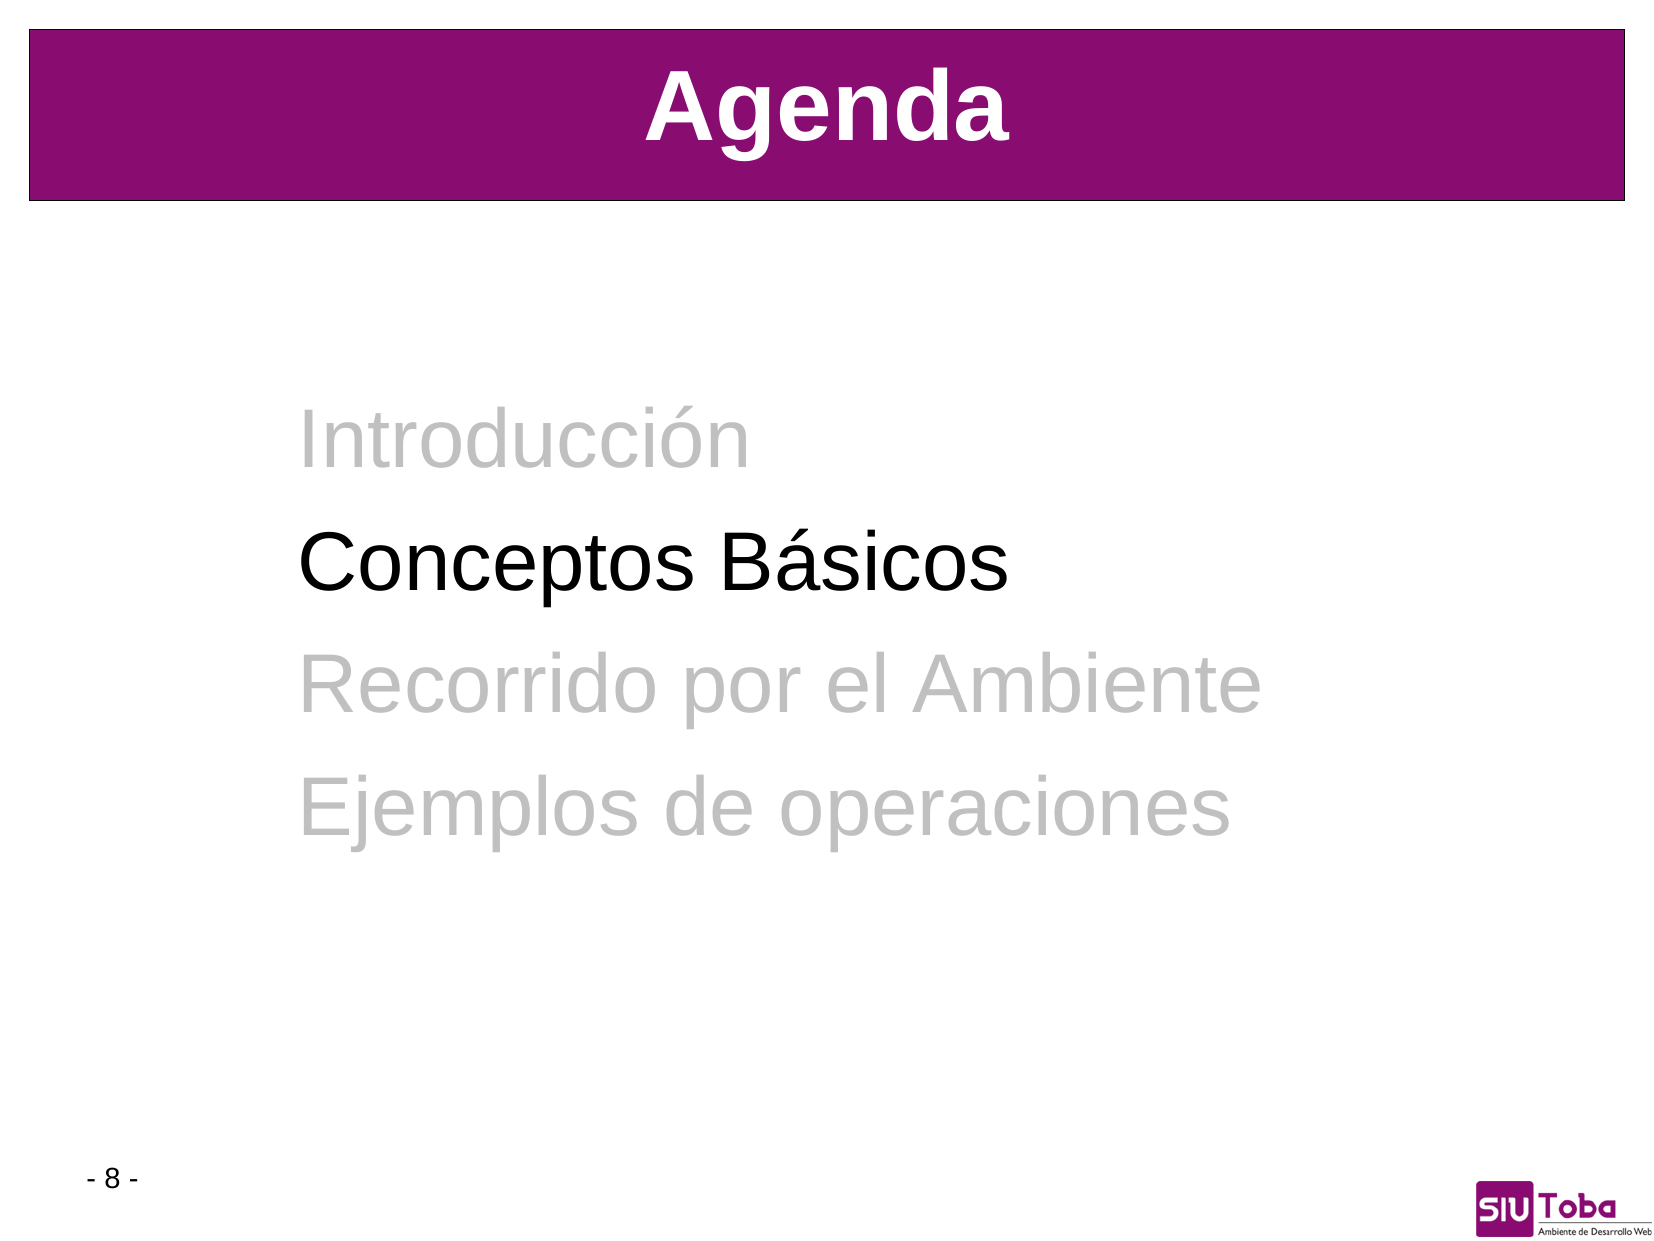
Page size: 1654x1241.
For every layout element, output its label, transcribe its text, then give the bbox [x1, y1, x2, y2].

picture [1476, 1181, 1652, 1237]
title Agenda [59, 47, 1595, 166]
list Introducción Conceptos Básicos Recorrido por el Ambiente Ejemplos de operaciones [262, 392, 1493, 955]
